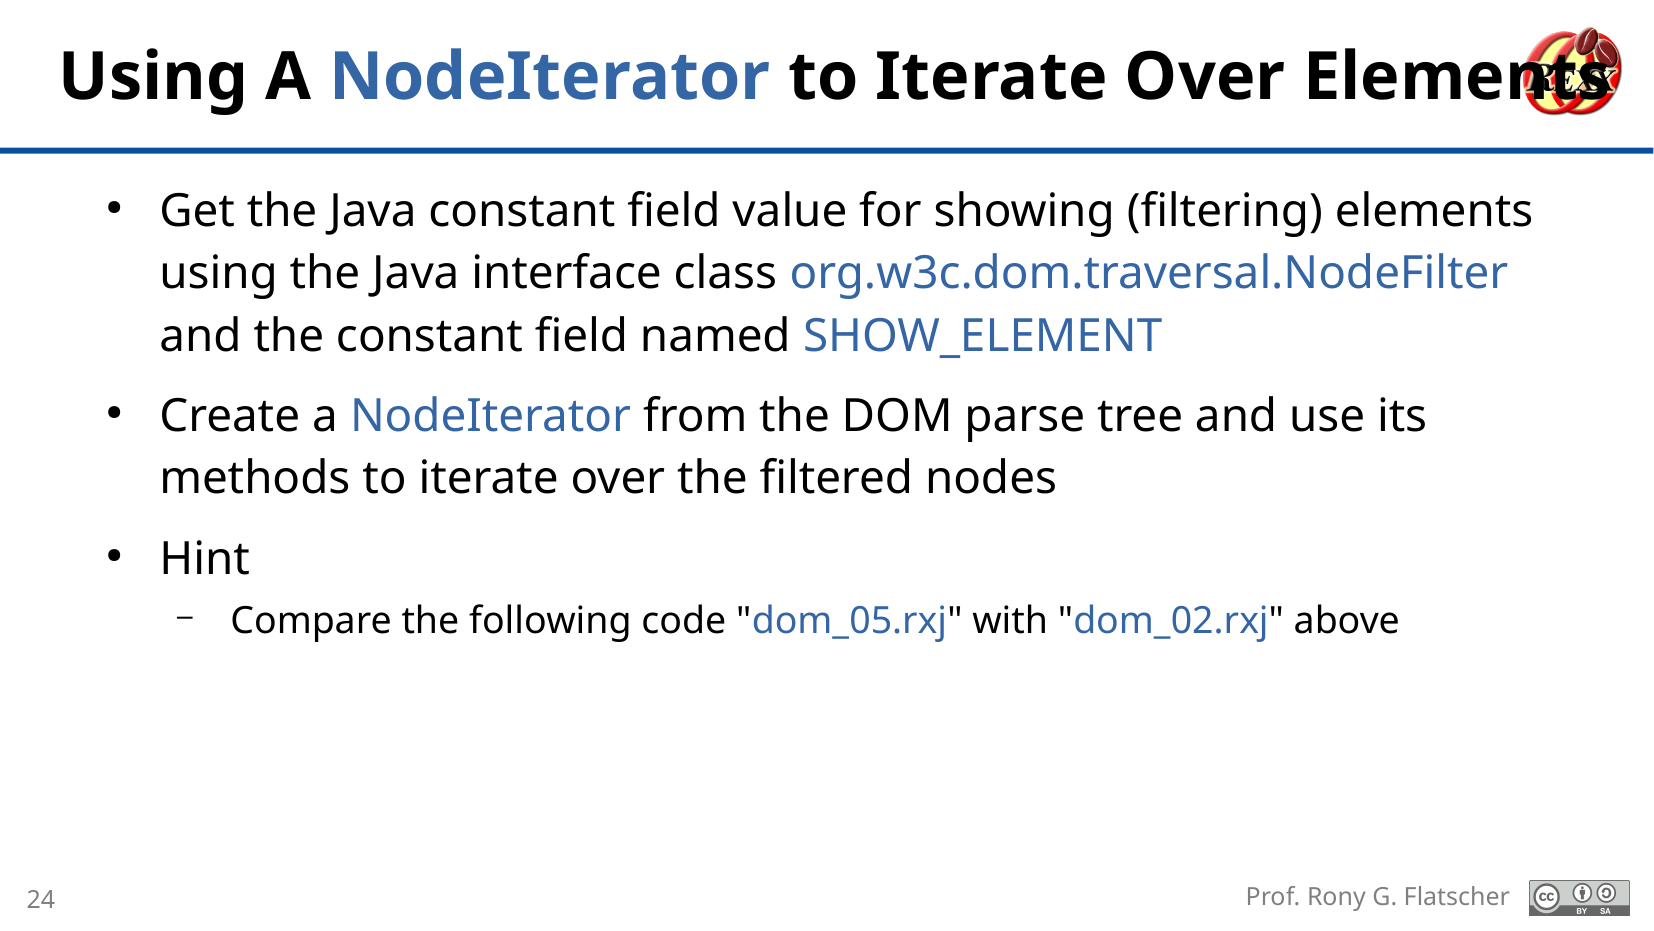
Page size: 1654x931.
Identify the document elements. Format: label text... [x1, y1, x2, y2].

list Get the Java constant field value for showing (filtering) elements using the Java interface class org.w3c.dom.traversal.NodeFilter and the constant field named SHOW_ELEMENT Create a NodeIterator from the DOM parse tree and use its methods to iterate over the filtered nodes Hint Compare the following code "dom_05.rxj" with "dom_02.rxj" above [88, 177, 1577, 857]
title Using A NodeIterator to Iterate Over Elements [0, 0, 1625, 148]
